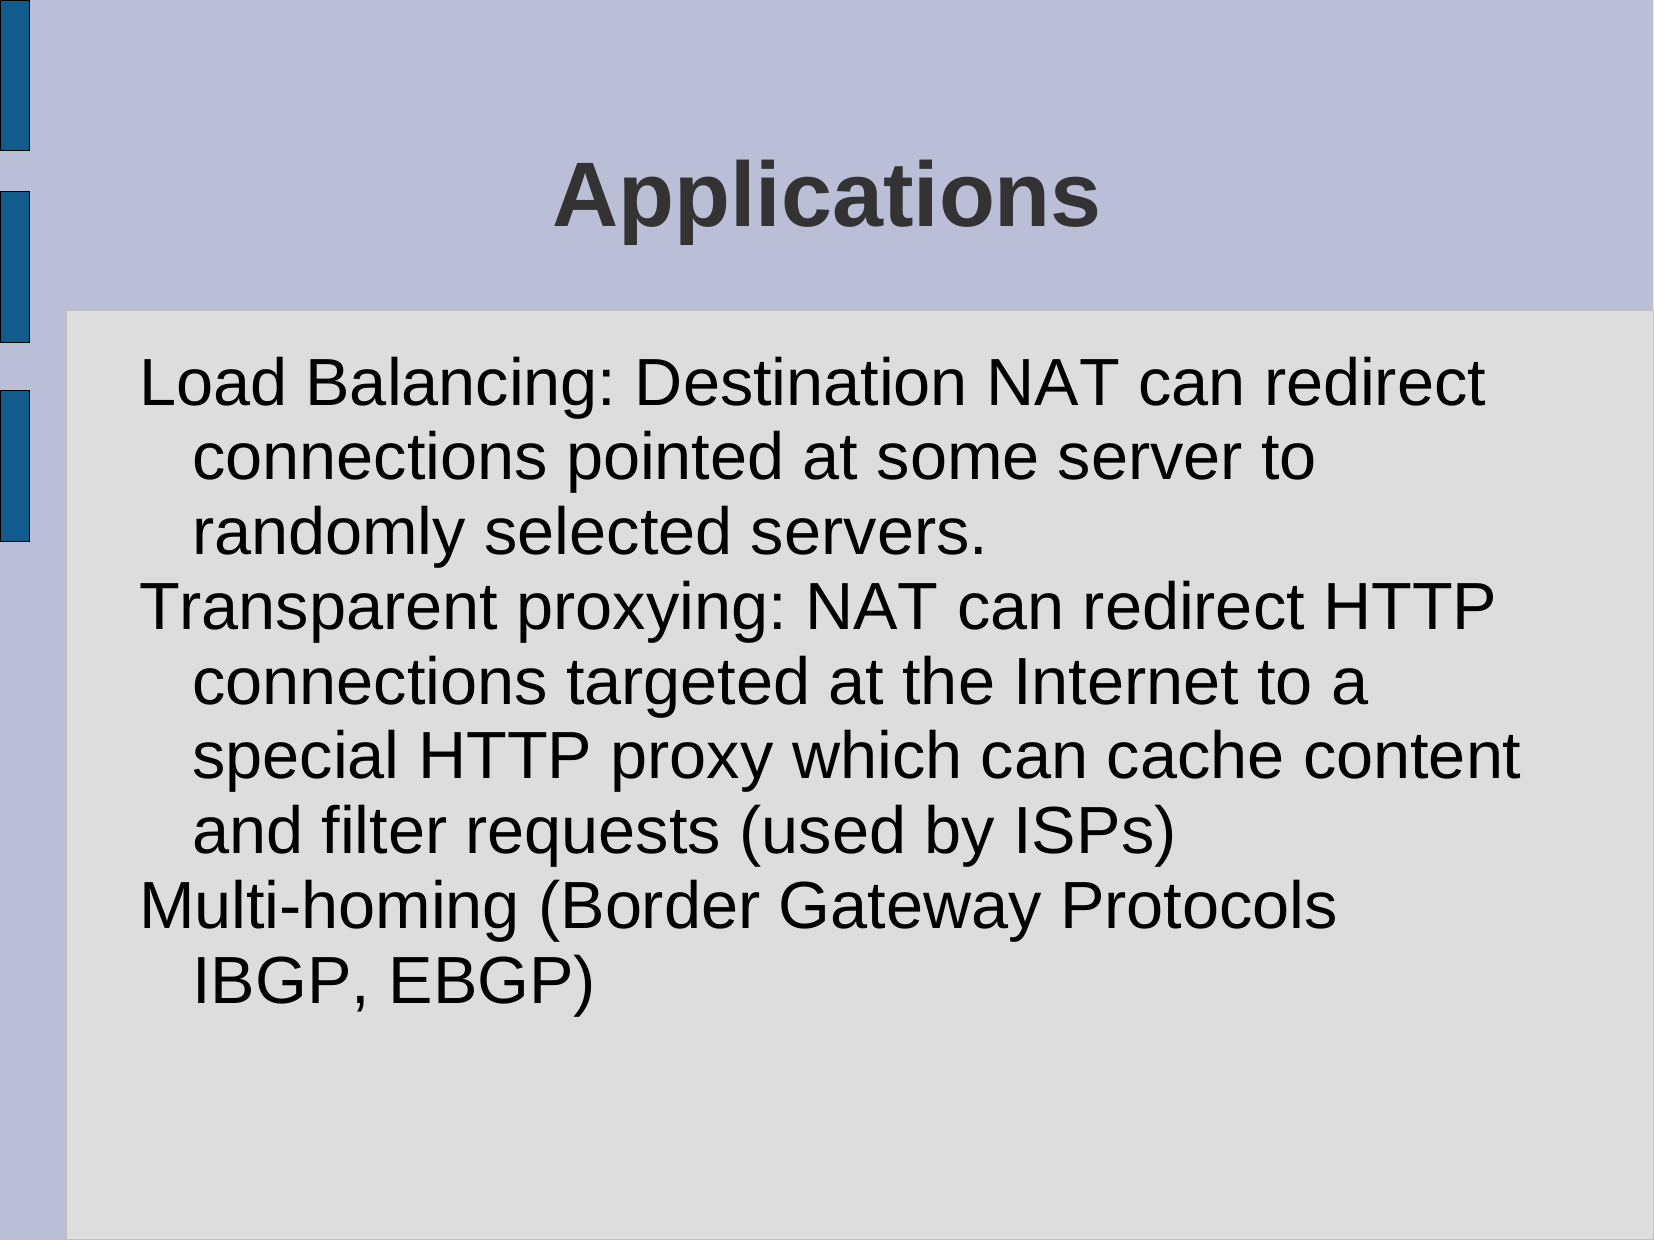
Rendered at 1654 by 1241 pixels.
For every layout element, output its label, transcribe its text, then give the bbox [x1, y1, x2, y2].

list Load Balancing: Destination NAT can redirect connections pointed at some server to randomly selected servers. Transparent proxying: NAT can redirect HTTP connections targeted at the Internet to a special HTTP proxy which can cache content and filter requests (used by ISPs) Multi-homing (Border Gateway Protocols IBGP, EBGP) [121, 344, 1534, 1226]
title Applications [121, 91, 1534, 299]
